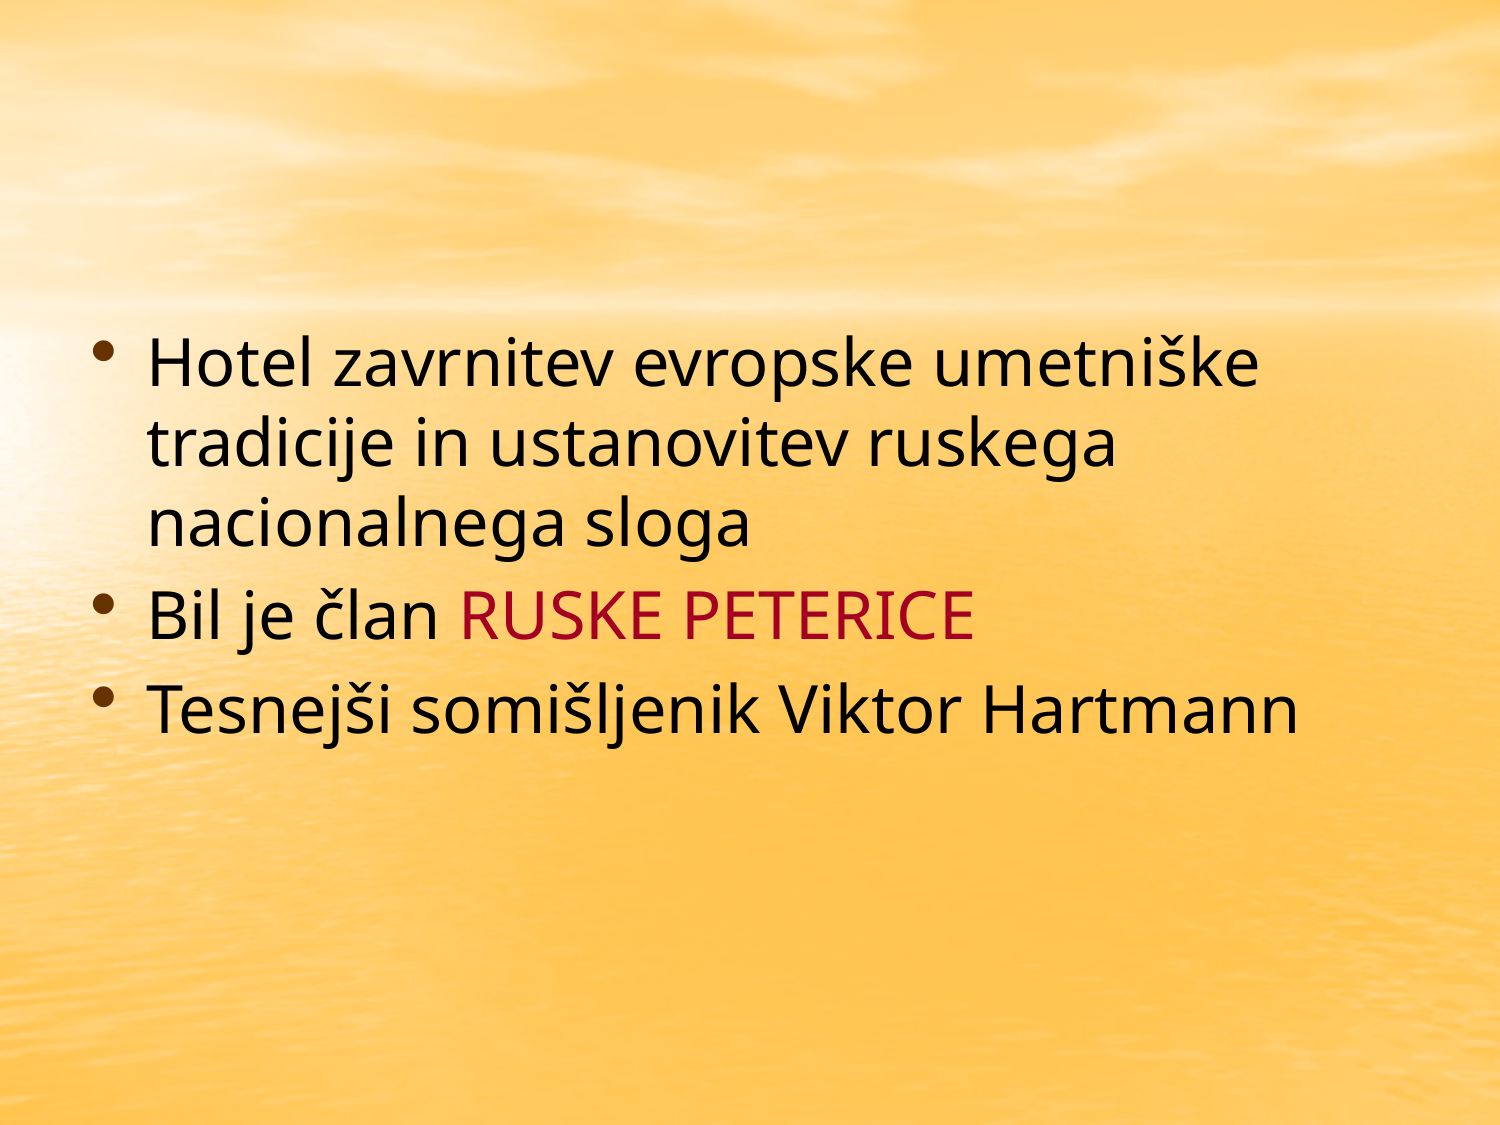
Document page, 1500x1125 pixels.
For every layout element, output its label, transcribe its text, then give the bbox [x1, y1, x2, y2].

list Hotel zavrnitev evropske umetniške tradicije in ustanovitev ruskega nacionalnega sloga Bil je član RUSKE PETERICE Tesnejši somišljenik Viktor Hartmann [75, 312, 1425, 988]
picture [0, 0, 1500, 1125]
